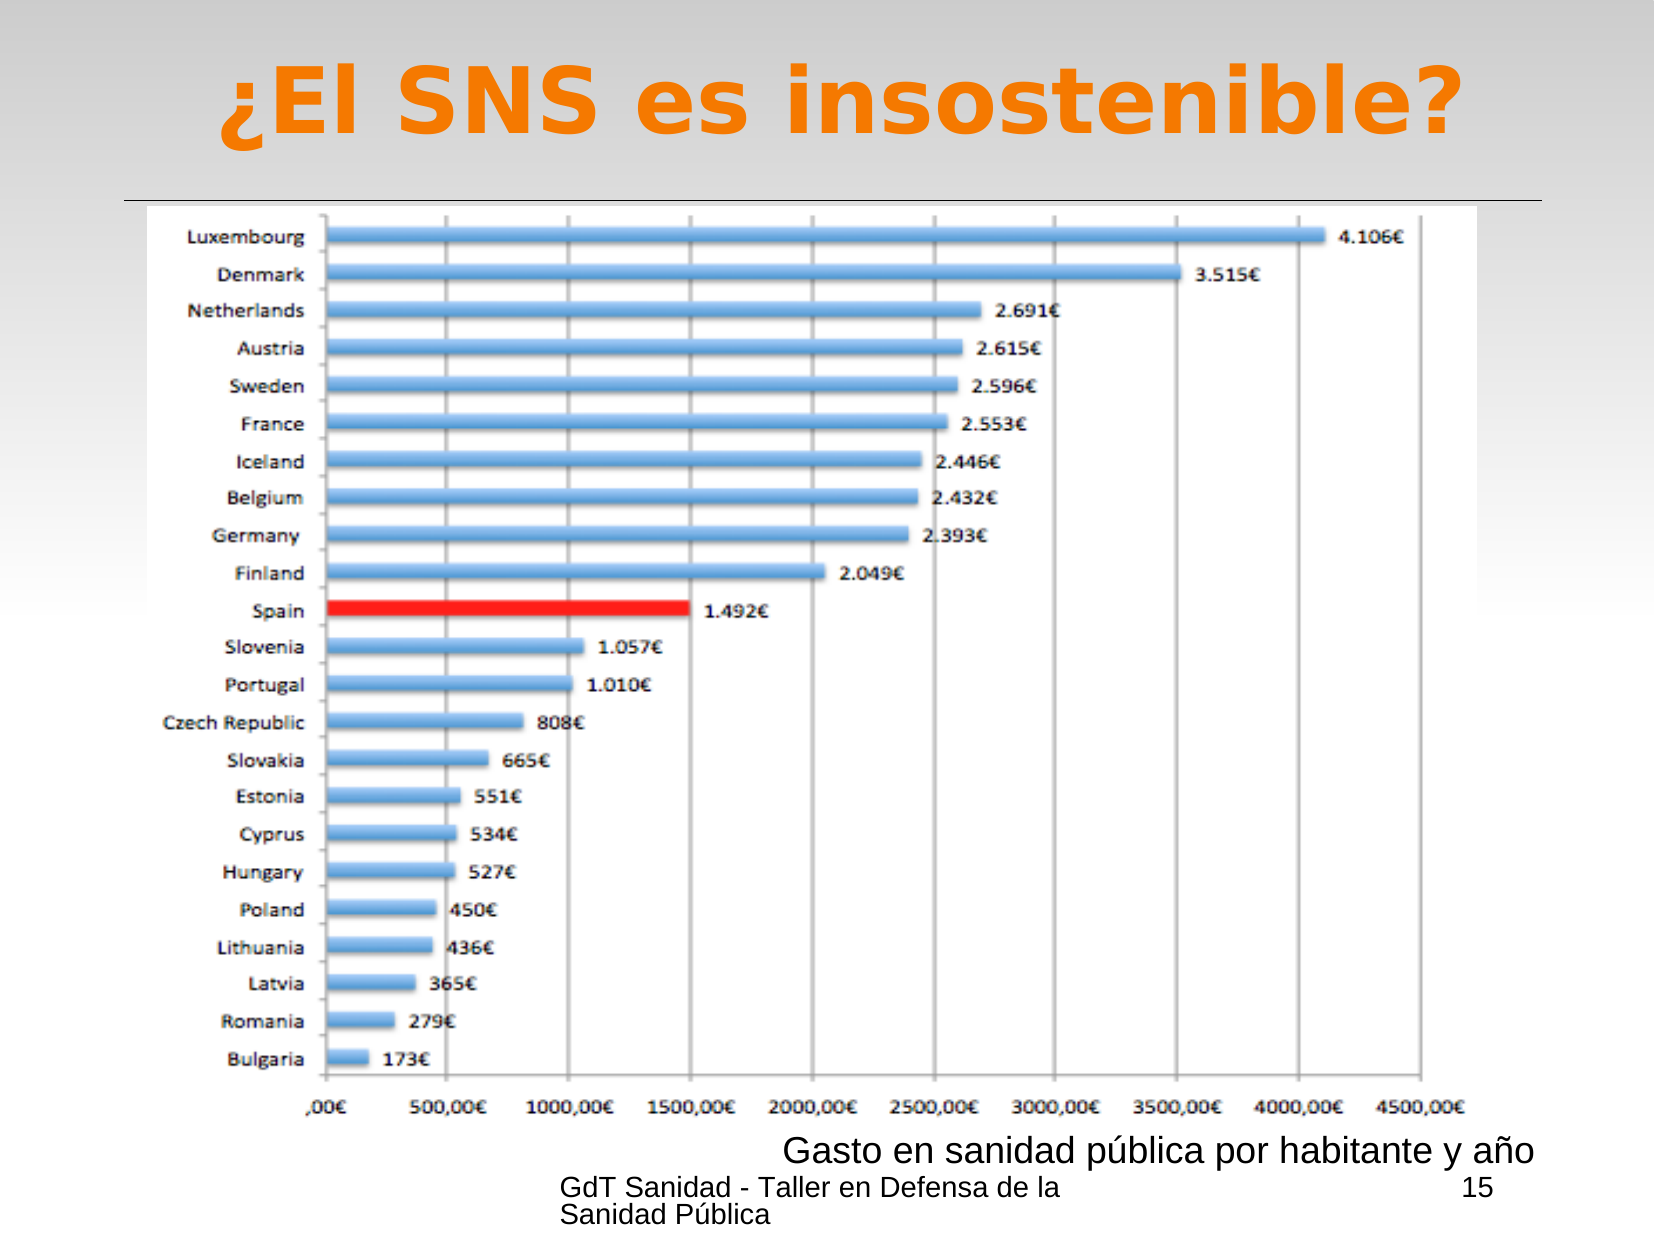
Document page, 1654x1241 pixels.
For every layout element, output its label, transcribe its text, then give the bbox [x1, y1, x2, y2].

text_box Gasto en sanidad pública por habitante y año [767, 1122, 1592, 1179]
title [59, 25, 1625, 178]
picture [147, 206, 1477, 1123]
